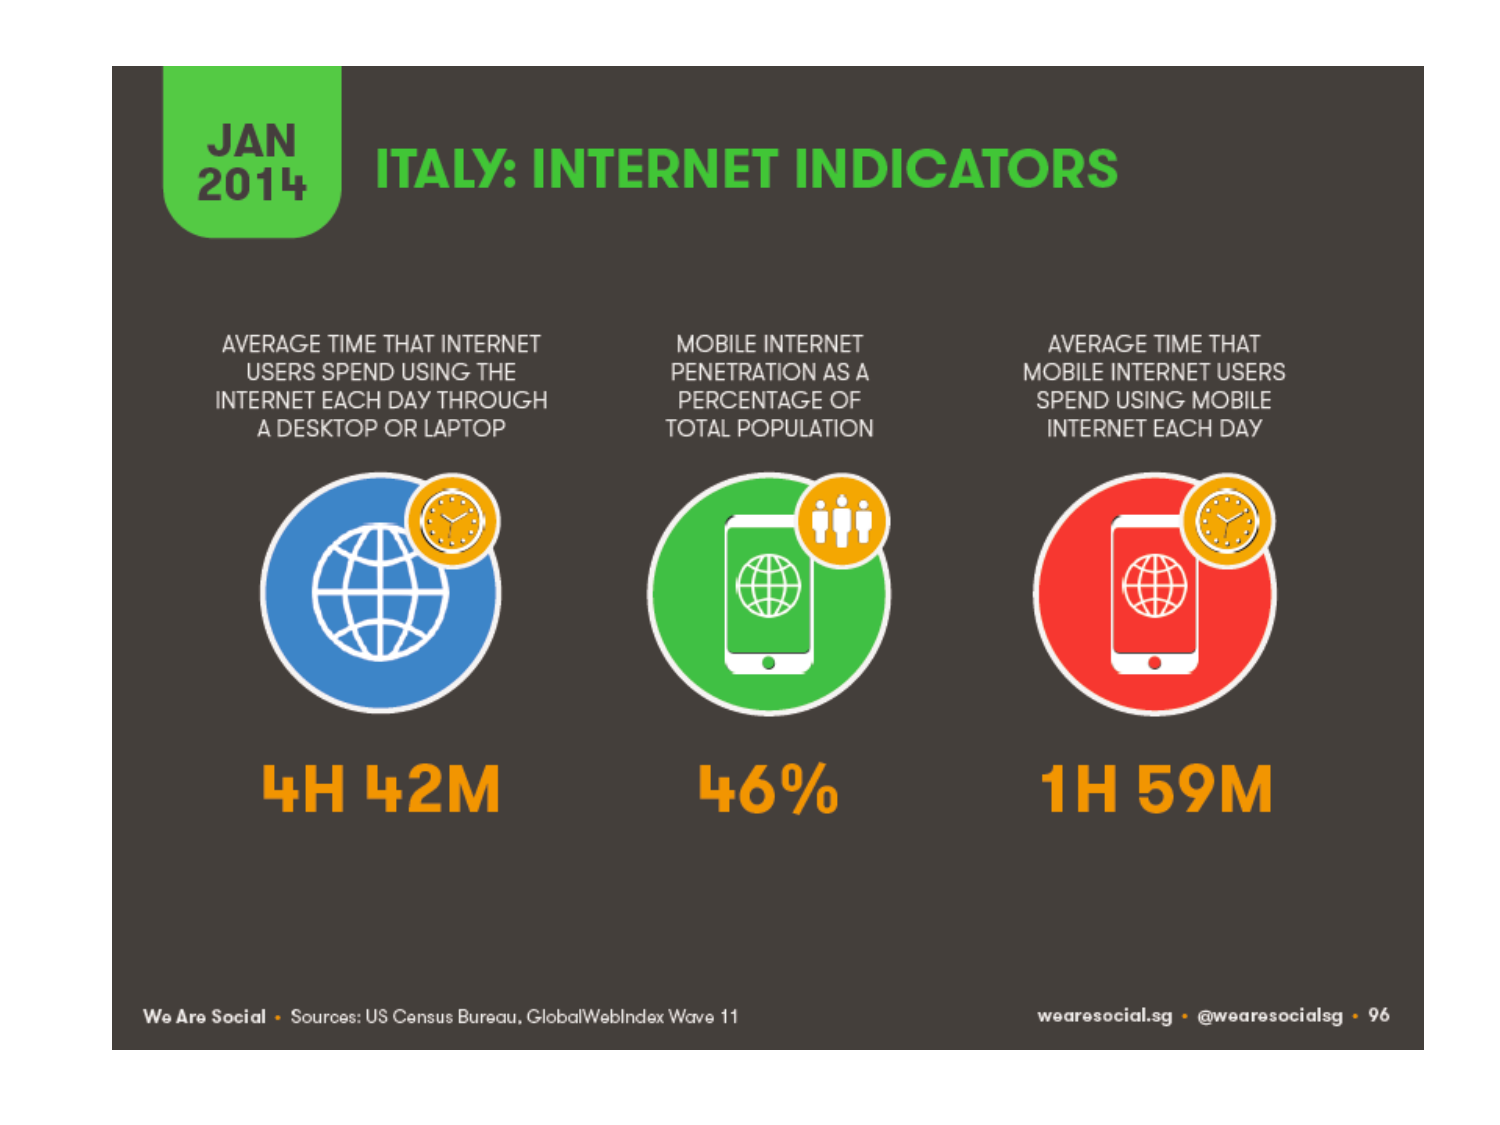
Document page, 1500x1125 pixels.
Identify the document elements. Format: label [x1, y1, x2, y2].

picture [112, 66, 1424, 1050]
